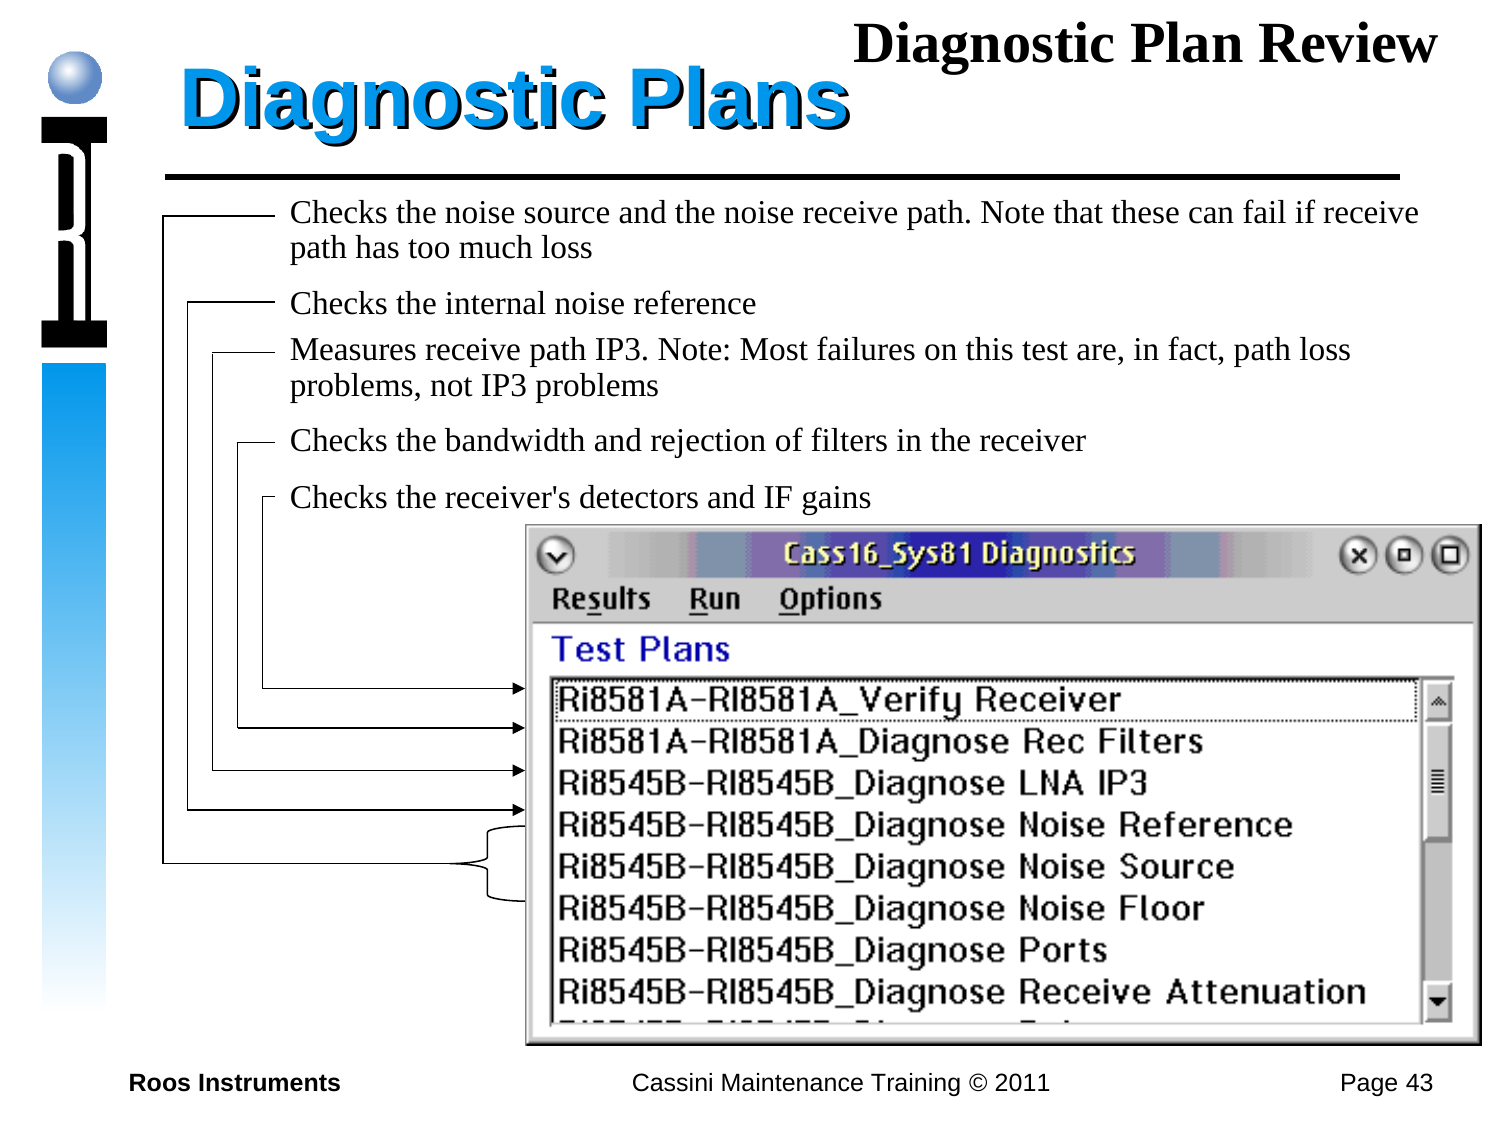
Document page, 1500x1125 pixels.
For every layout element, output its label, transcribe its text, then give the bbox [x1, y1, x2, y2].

text_box Diagnostic Plan Review [837, 0, 1455, 86]
text_box Checks the bandwidth and rejection of filters in the receiver [275, 412, 1276, 468]
text_box Checks the noise source and the noise receive path. Note that these can fail if receive path has too much loss [275, 187, 1442, 276]
picture [525, 524, 1482, 1046]
text_box Checks the receiver's detectors and IF gains [275, 469, 1276, 526]
title Diagnostic Plans [165, 43, 1441, 152]
text_box Checks the internal noise reference [275, 275, 775, 331]
text_box Measures receive path IP3. Note: Most failures on this test are, in fact, path loss problems, not IP3 problems [275, 325, 1413, 415]
